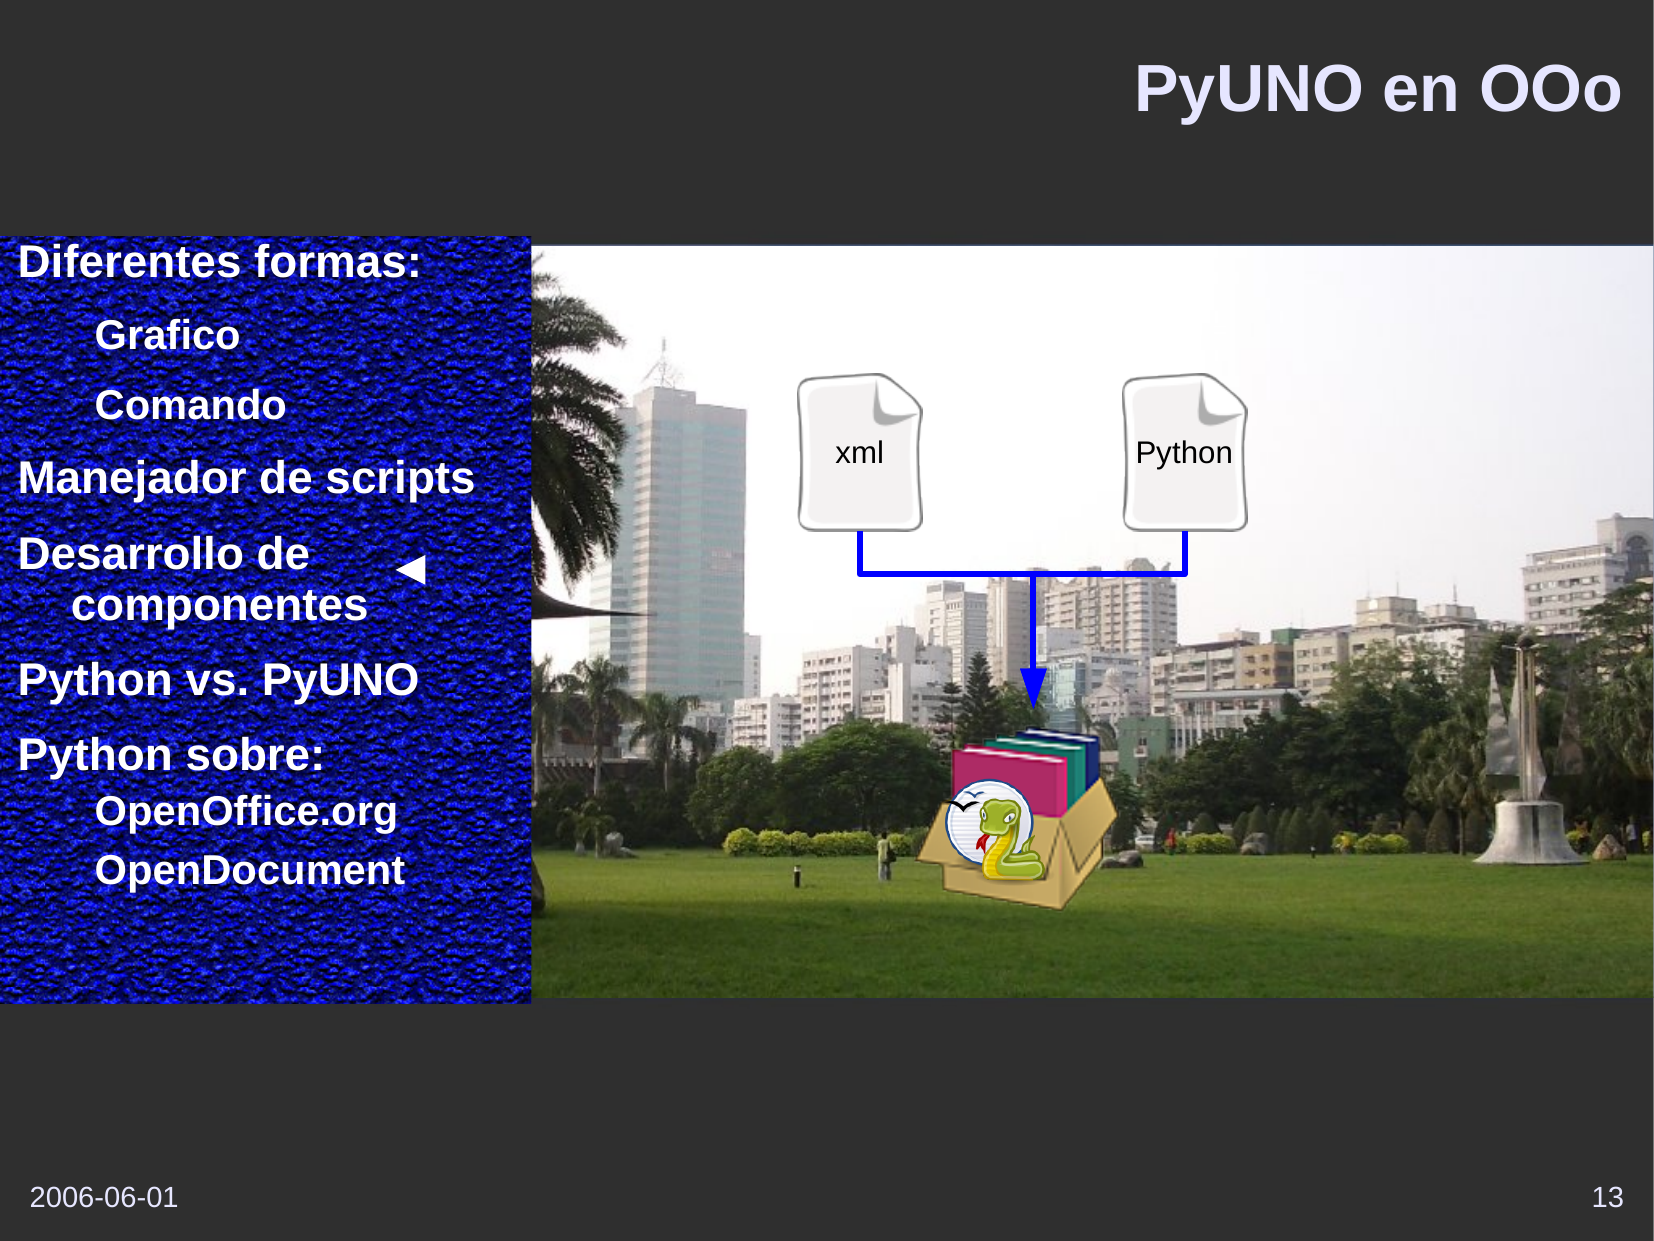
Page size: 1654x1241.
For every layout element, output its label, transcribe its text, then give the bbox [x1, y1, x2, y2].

text_box [395, 555, 426, 585]
list Diferentes formas: Grafico Comando Manejador de scripts Desarrollo de componentes Python vs. PyUNO Python sobre: OpenOffice.org OpenDocument [0, 236, 532, 1004]
title PyUNO en OOo [29, 29, 1625, 148]
picture [0, 0, 1654, 1241]
